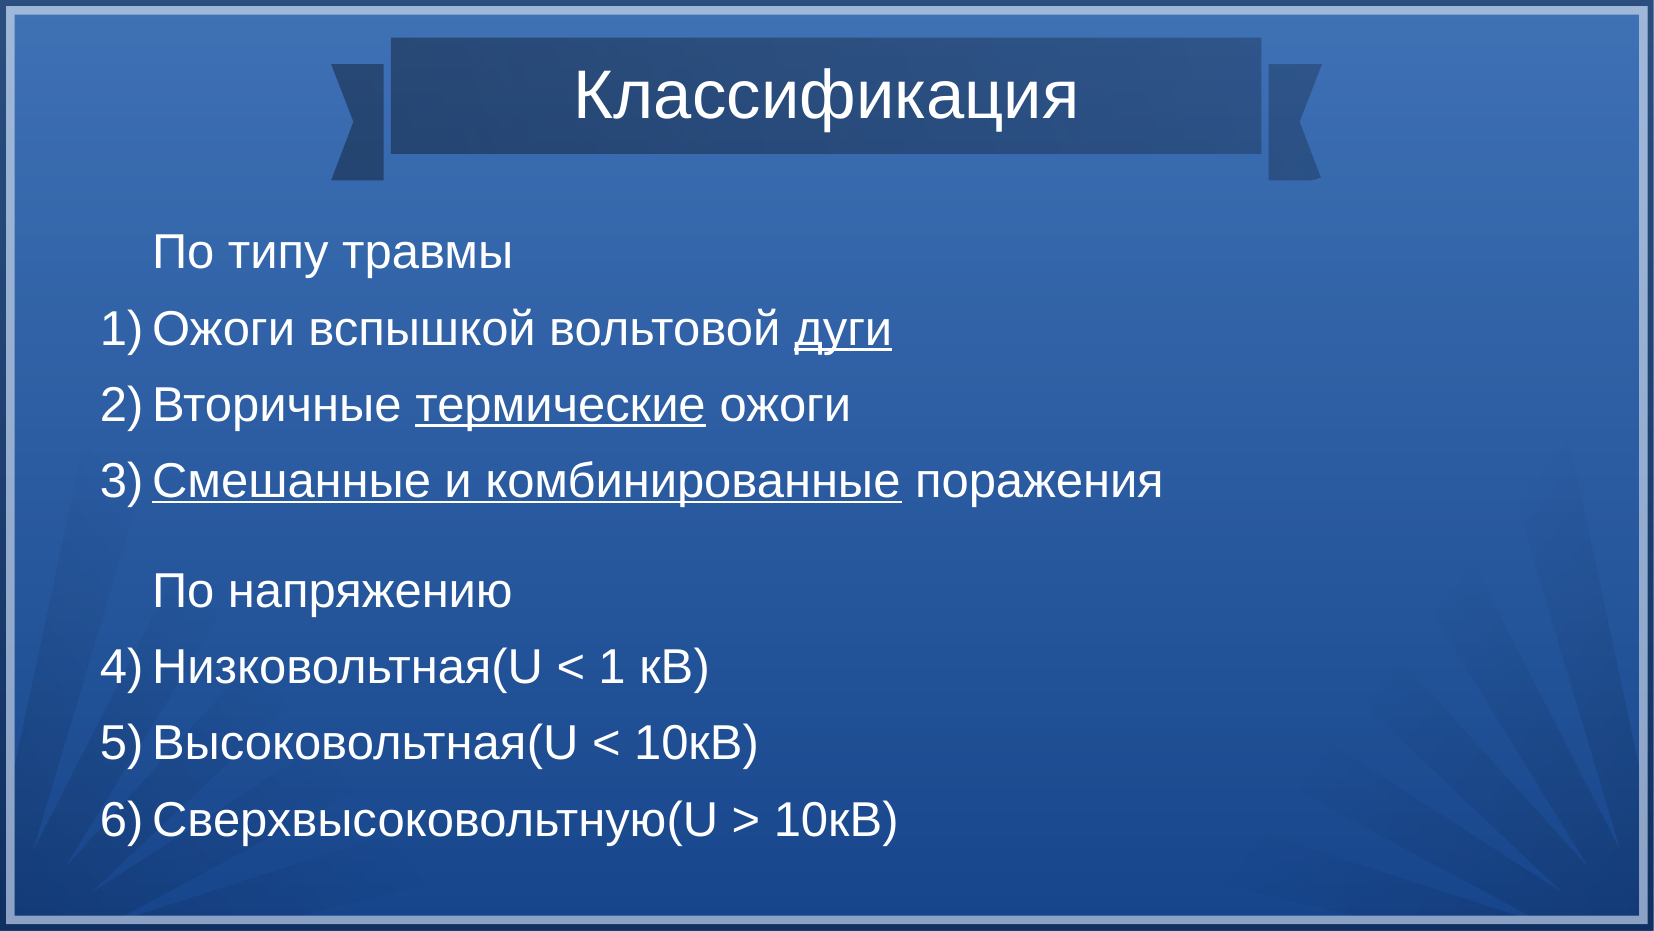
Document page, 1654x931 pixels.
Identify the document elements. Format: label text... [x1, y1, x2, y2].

title Классификация [389, 35, 1264, 154]
list По типу травмы Ожоги вспышкой вольтовой дуги Вторичные термические ожоги Смешанные и комбинированные поражения По напряжению Низковольтная(U < 1 кВ) Высоковольтная(U < 10кВ) Сверхвысоковольтную(U > 10кВ) [82, 224, 1571, 848]
